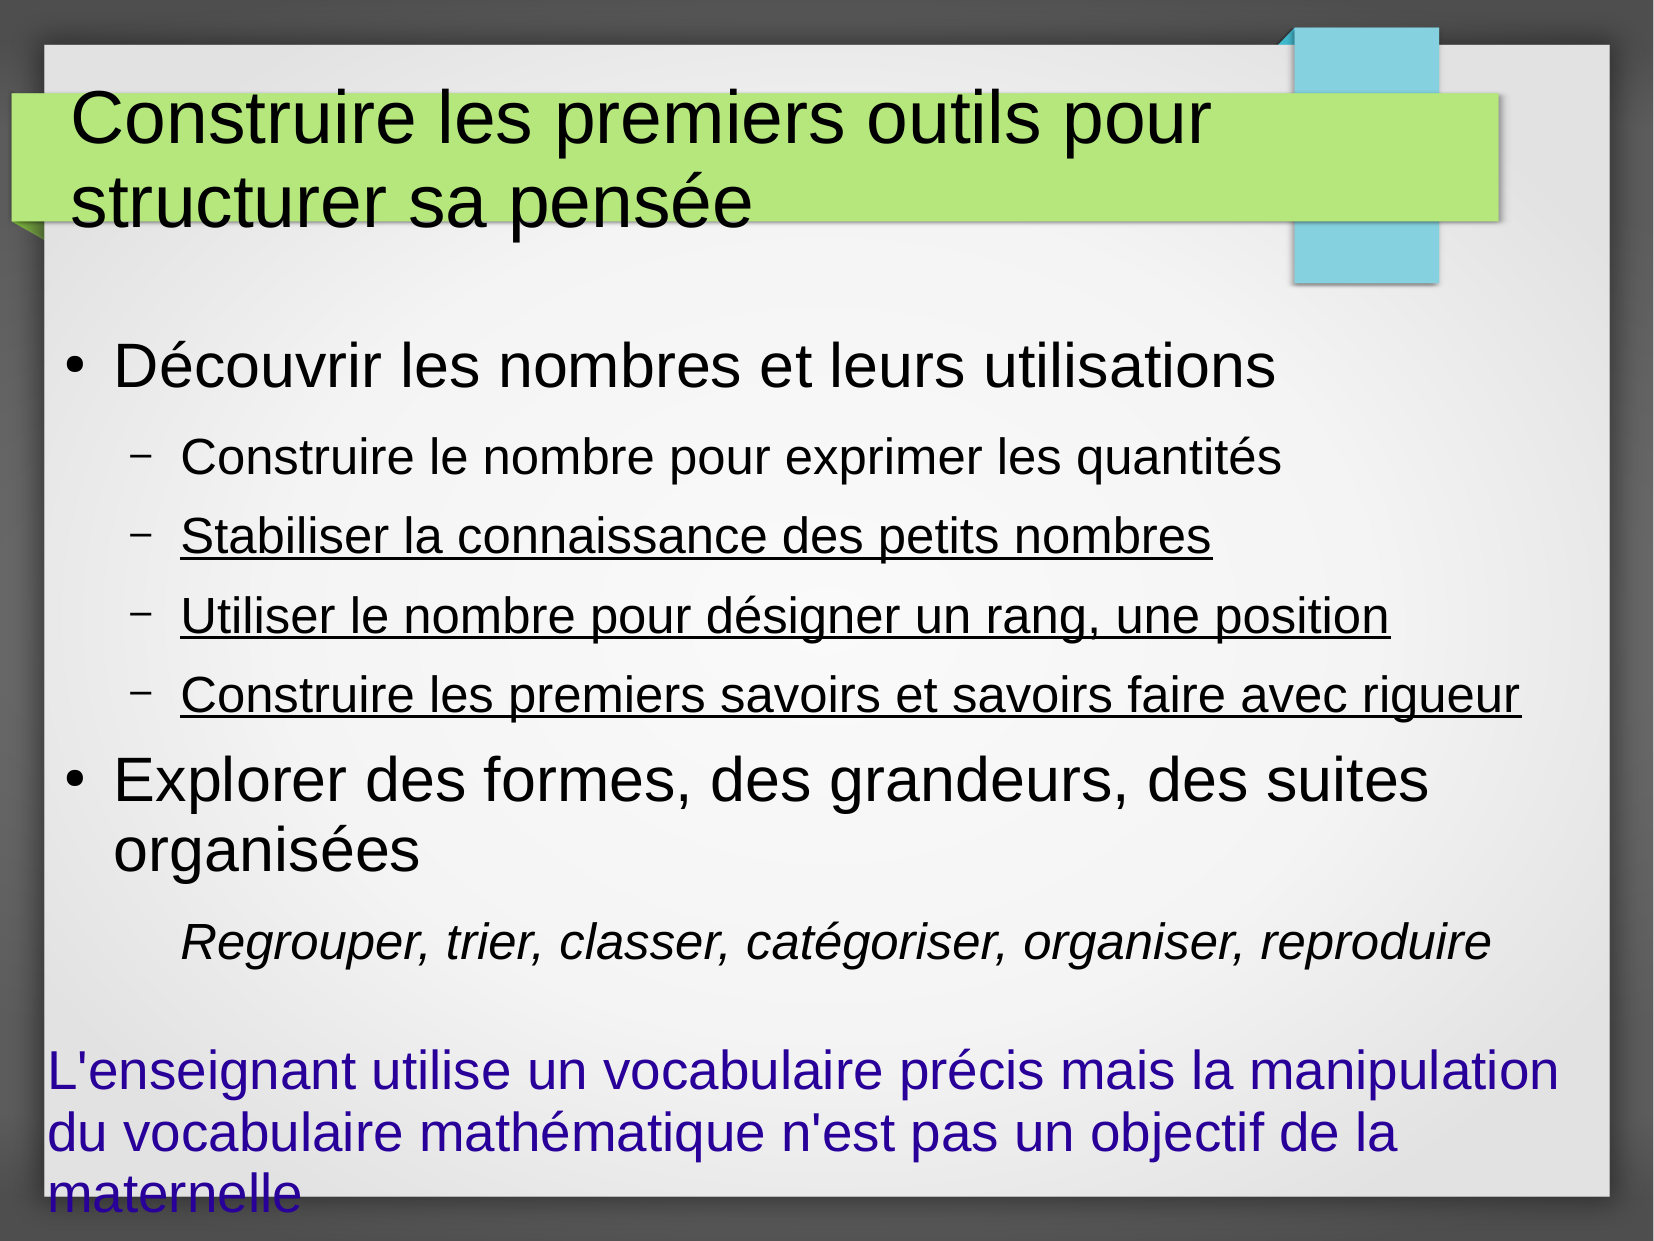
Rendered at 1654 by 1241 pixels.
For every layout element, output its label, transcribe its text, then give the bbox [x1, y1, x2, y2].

list Découvrir les nombres et leurs utilisations Construire le nombre pour exprimer les quantités Stabiliser la connaissance des petits nombres Utiliser le nombre pour désigner un rang, une position Construire les premiers savoirs et savoirs faire avec rigueur Explorer des formes, des grandeurs, des suites organisées Regrouper, trier, classer, catégoriser, organiser, reproduire L'enseignant utilise un vocabulaire précis mais la manipulation du vocabulaire mathématique n'est pas un objectif de la maternelle [47, 330, 1595, 1241]
title Construire les premiers outils pour structurer sa pensée [70, 75, 1229, 244]
picture [0, 0, 1654, 1241]
